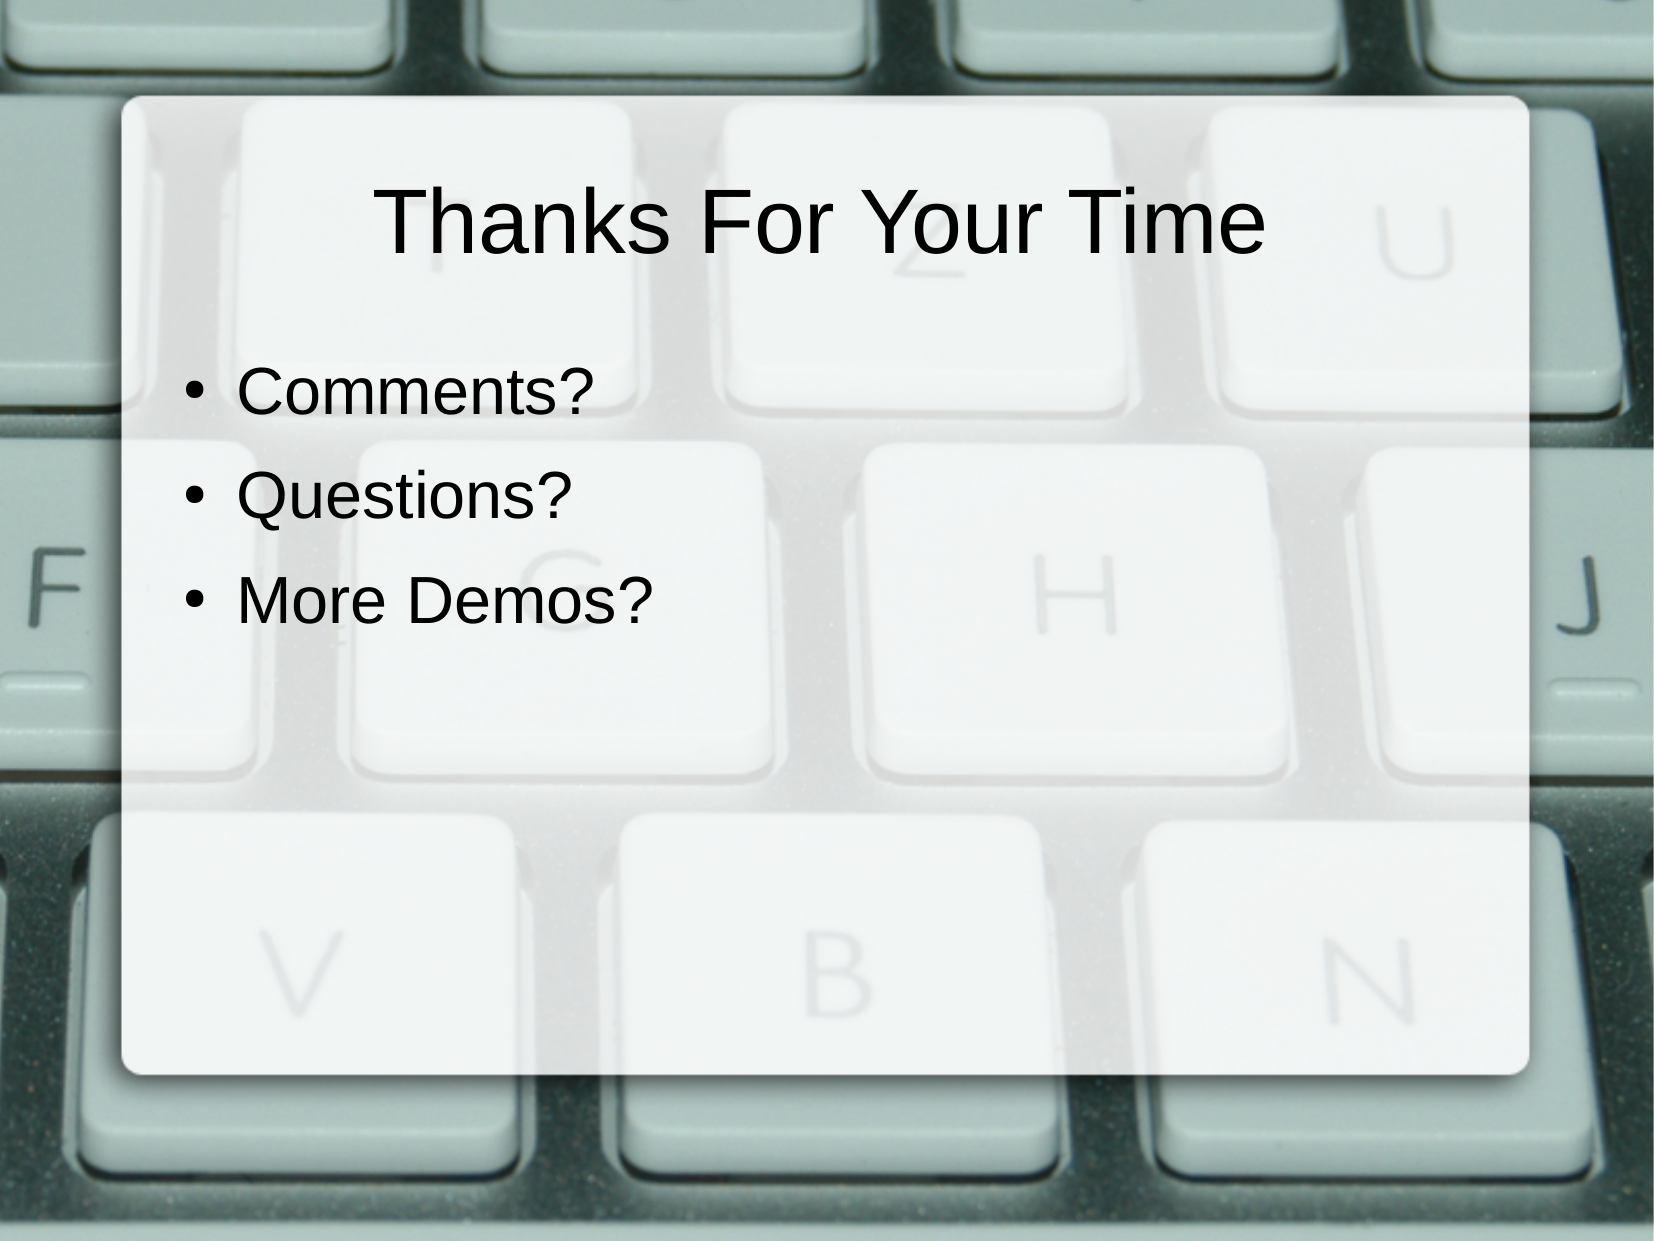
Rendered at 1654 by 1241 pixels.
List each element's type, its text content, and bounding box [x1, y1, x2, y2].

picture [0, 0, 1654, 1241]
title Thanks For Your Time [135, 117, 1506, 325]
list Comments? Questions? More Demos? [147, 354, 1506, 1173]
